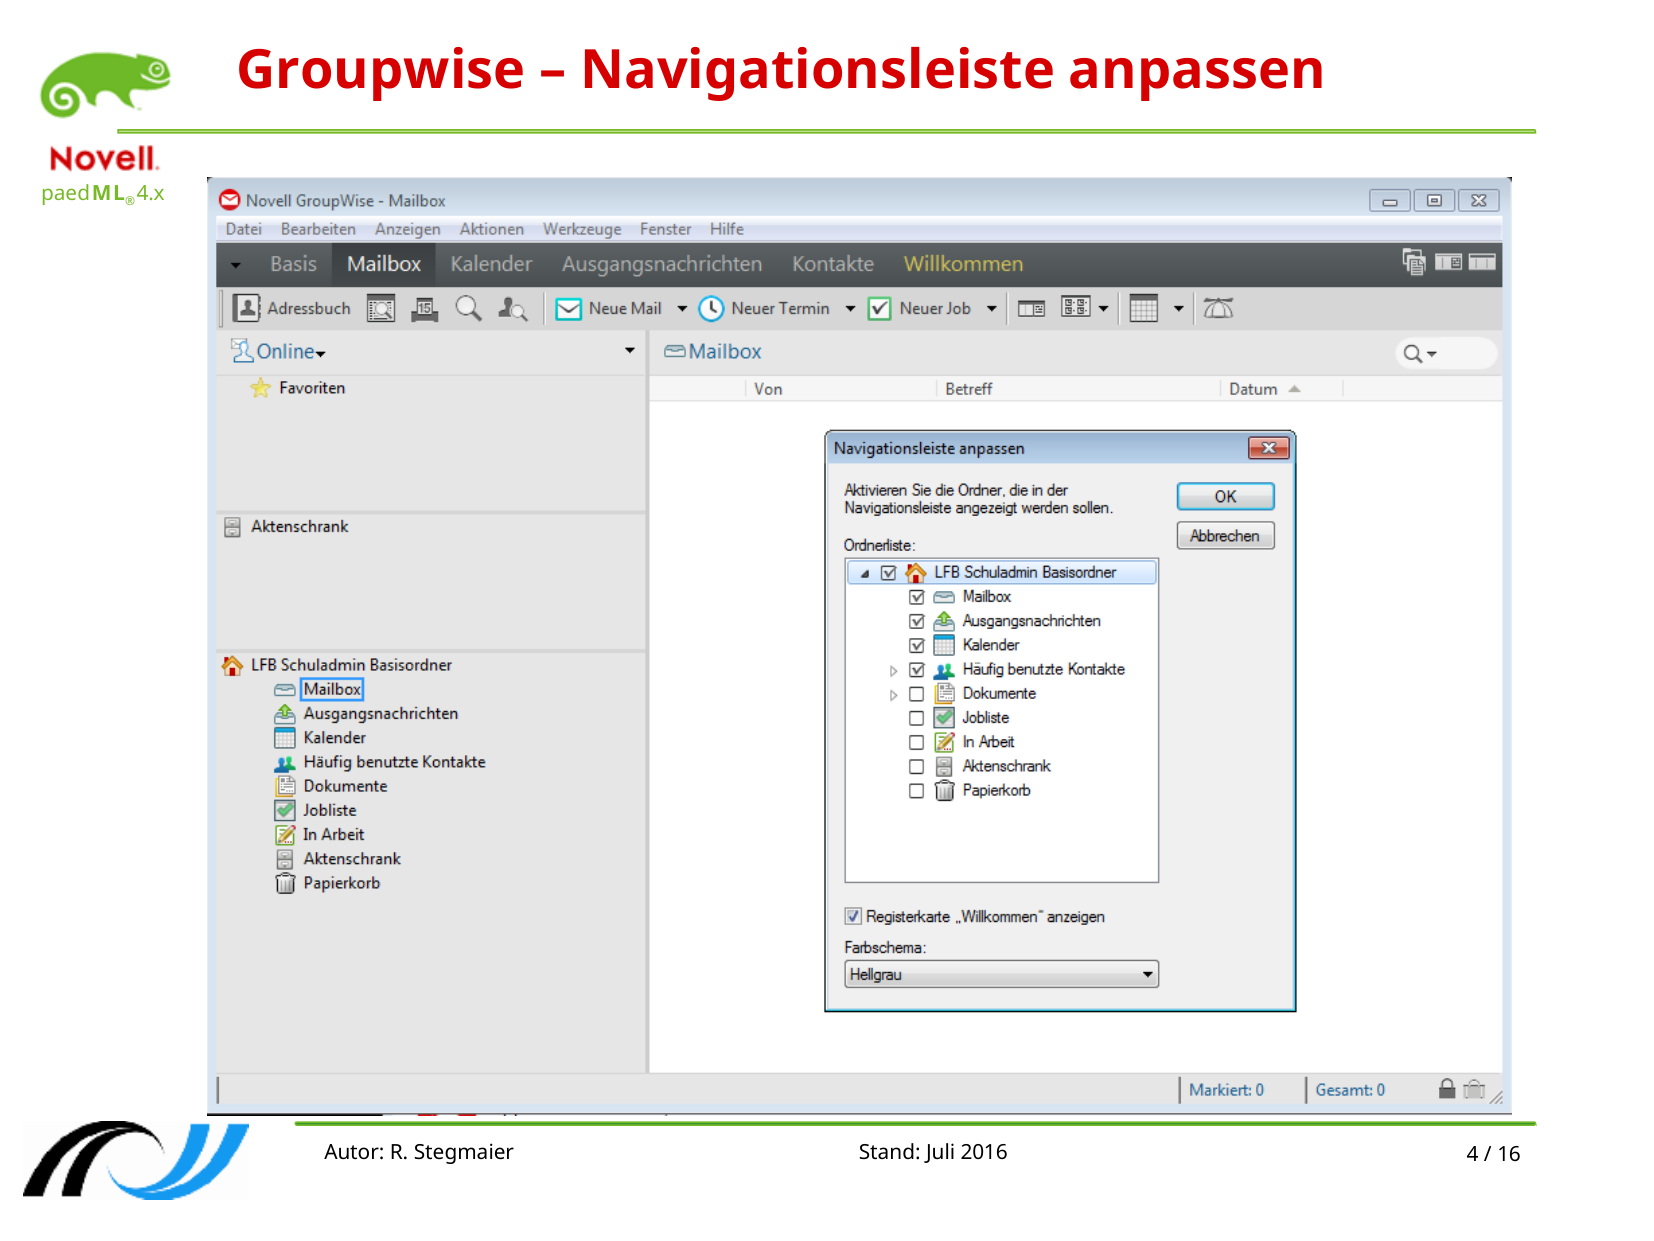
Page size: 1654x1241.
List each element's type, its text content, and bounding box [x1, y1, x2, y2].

picture [23, 1121, 249, 1200]
picture [207, 177, 1512, 1116]
picture [26, 35, 184, 193]
title Groupwise – Navigationsleiste anpassen [236, 17, 1536, 119]
